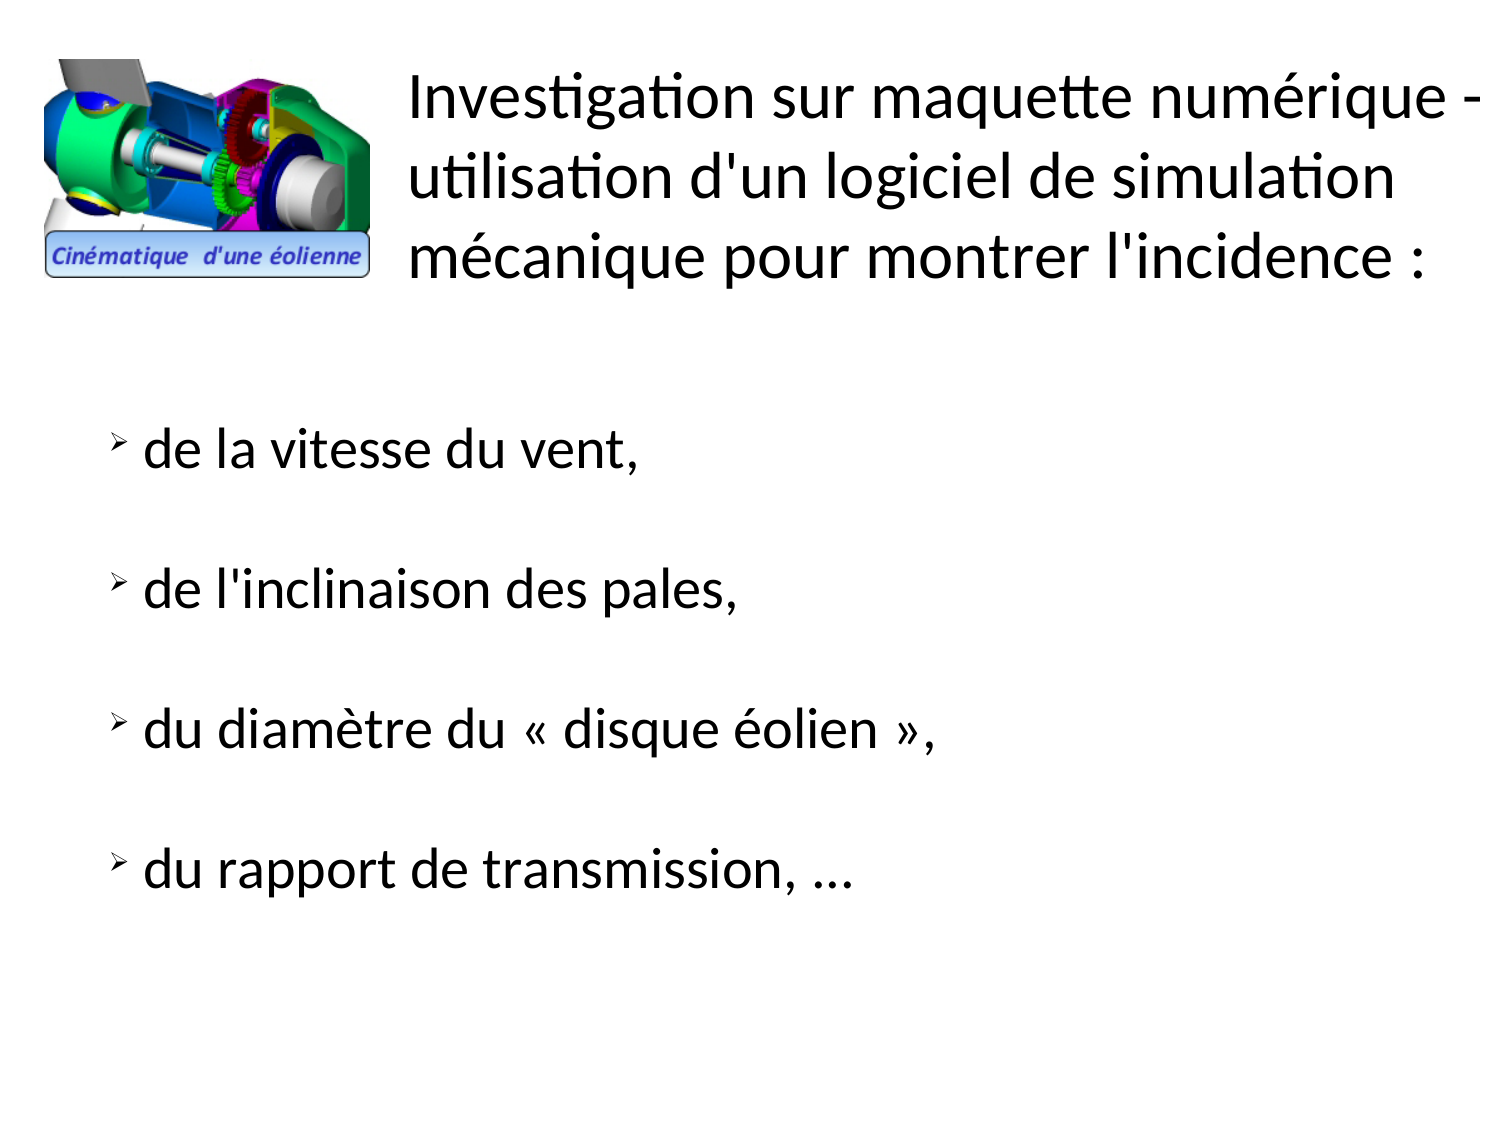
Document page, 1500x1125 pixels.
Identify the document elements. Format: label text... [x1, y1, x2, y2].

text_box de la vitesse du vent, de l'inclinaison des pales, du diamètre du « disque éolien », du rapport de transmission, ... [82, 403, 1433, 908]
text_box Investigation sur maquette numérique - utilisation d'un logiciel de simulation mécanique pour montrer l'incidence : [392, 45, 1500, 300]
picture [44, 59, 370, 279]
